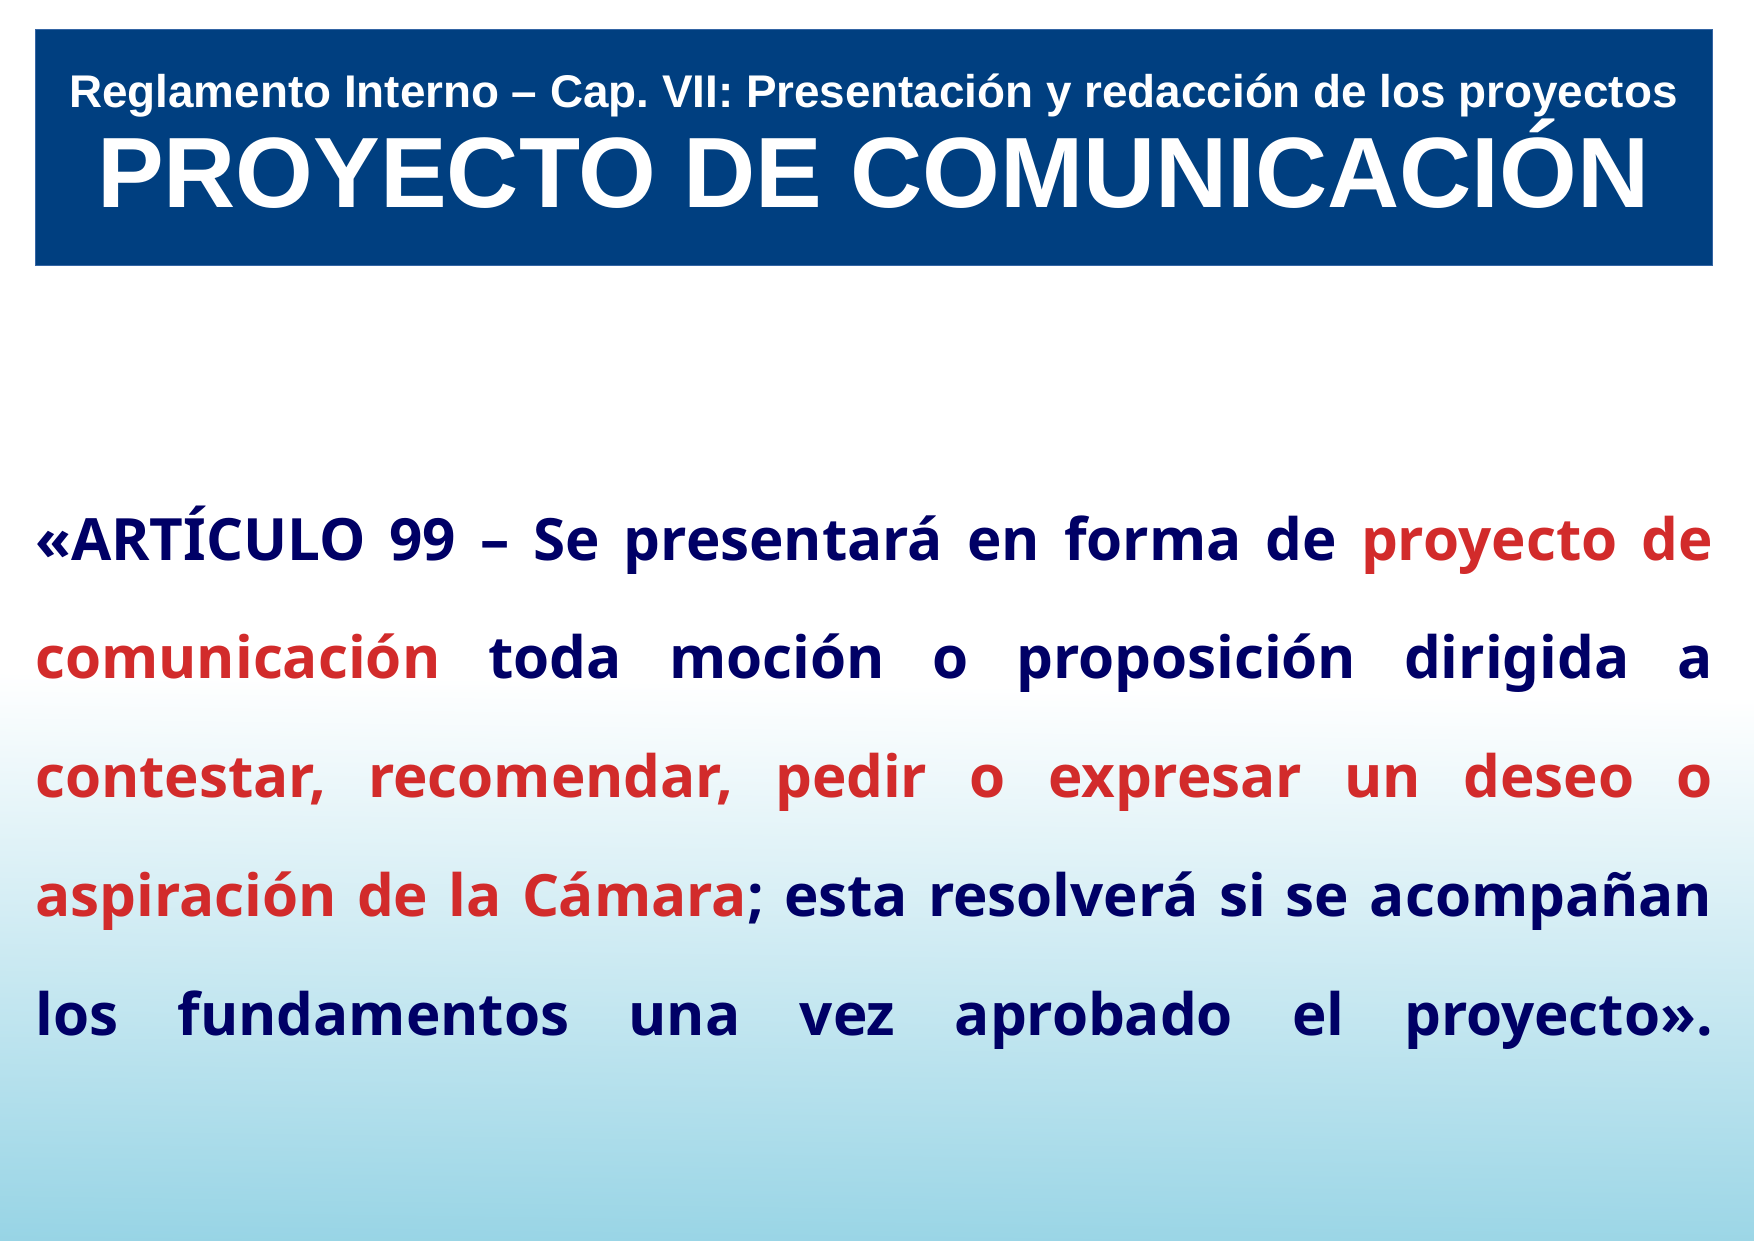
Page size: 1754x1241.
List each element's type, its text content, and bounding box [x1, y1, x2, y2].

text_box Reglamento Interno – Cap. VII: Presentación y redacción de los proyectos PROYECTO DE COMUNICACIÓN [35, 29, 1713, 266]
title «ARTÍCULO 99 – Se presentará en forma de proyecto de comunicación toda moción o proposición dirigida a contestar, recomendar, pedir o expresar un deseo o aspiración de la Cámara; esta resolverá si se acompañan los fundamentos una vez aprobado el proyecto». [35, 266, 1713, 1200]
